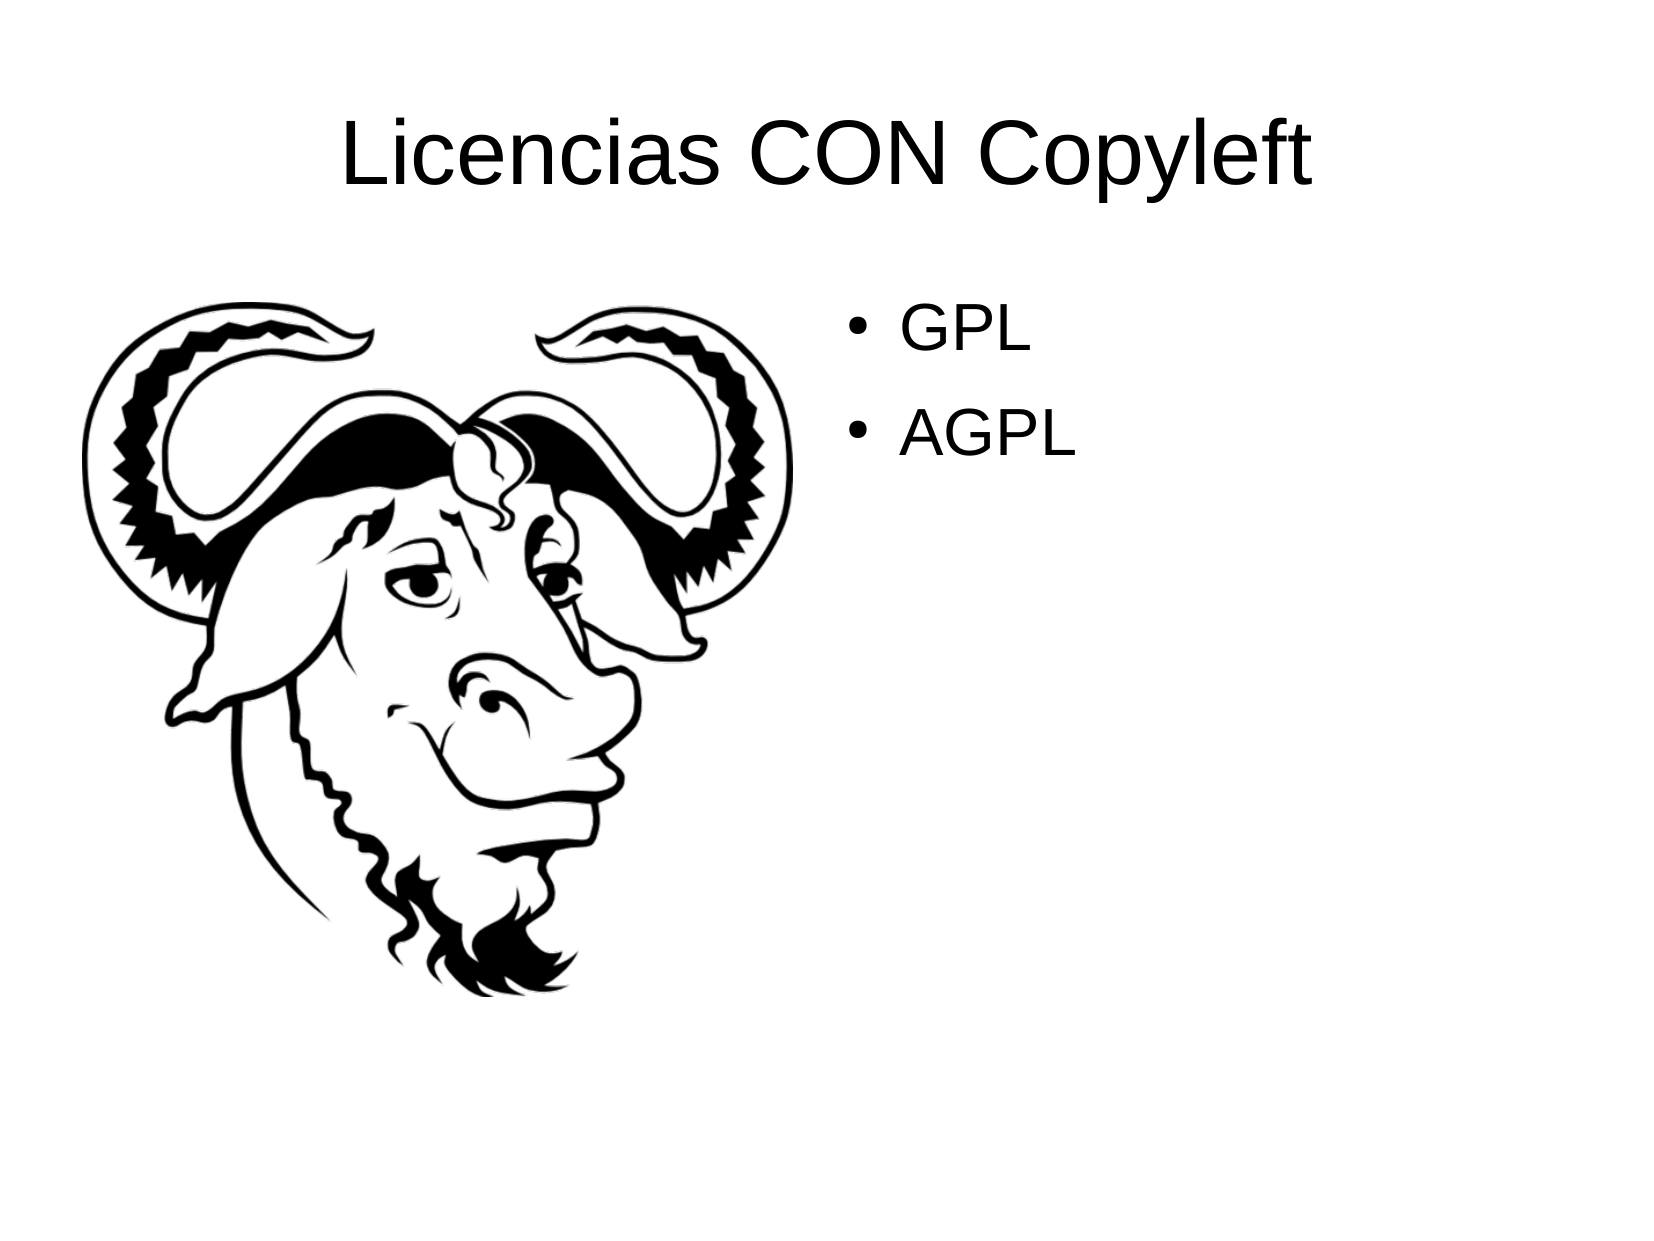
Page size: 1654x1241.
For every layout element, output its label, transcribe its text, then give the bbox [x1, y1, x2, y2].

title Licencias CON Copyleft [82, 49, 1571, 257]
picture [82, 302, 793, 997]
list GPL AGPL [828, 290, 1539, 634]
